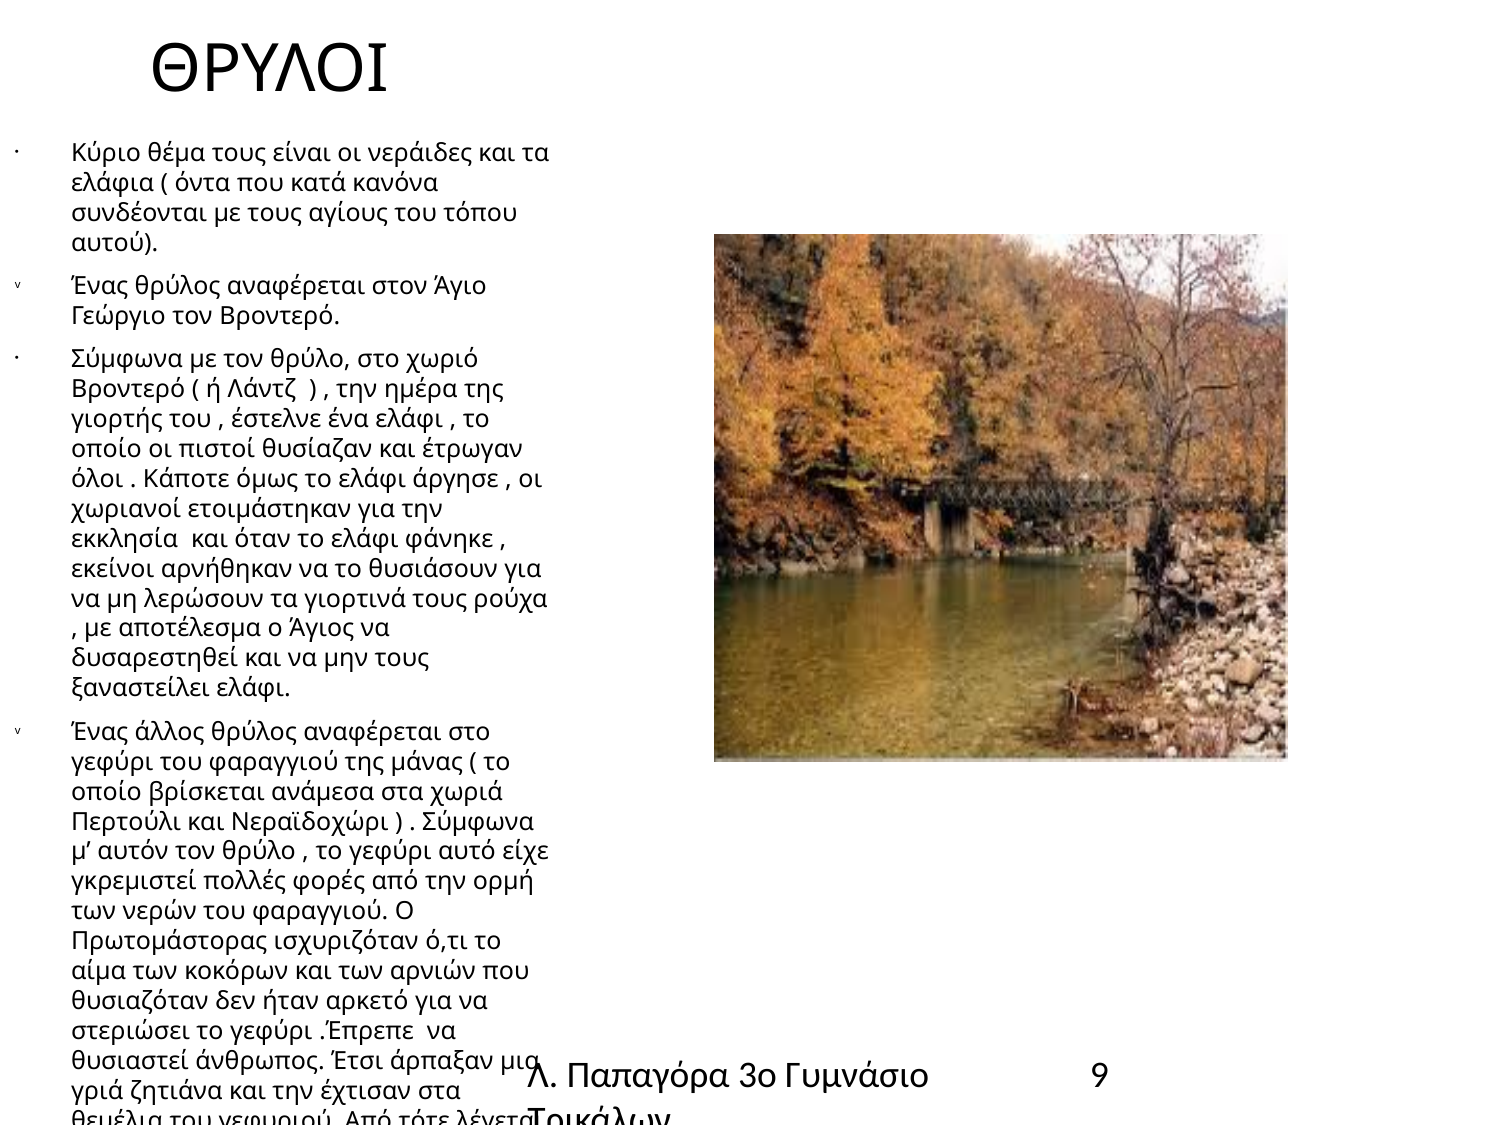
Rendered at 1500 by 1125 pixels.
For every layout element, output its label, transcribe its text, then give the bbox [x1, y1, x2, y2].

footer Λ. Παπαγόρα 3ο Γυμνάσιο Τρικάλων [512, 1042, 988, 1103]
picture [714, 234, 1288, 762]
slide_number <αριθμός> [1074, 1042, 1425, 1103]
title ΘΡΥΛΟΙ [35, 0, 504, 128]
list Κύριο θέμα τους είναι οι νεράιδες και τα ελάφια ( όντα που κατά κανόνα συνδέονται με τους αγίους του τόπου αυτού). Ένας θρύλος αναφέρεται στον Άγιο Γεώργιο τον Βροντερό. Σύμφωνα με τον θρύλο, στο χωριό Βροντερό ( ή Λάντζ ) , την ημέρα της γιορτής του , έστελνε ένα ελάφι , το οποίο οι πιστοί θυσίαζαν και έτρωγαν όλοι . Κάποτε όμως το ελάφι άργησε , οι χωριανοί ετοιμάστηκαν για την εκκλησία και όταν το ελάφι φάνηκε , εκείνοι αρνήθηκαν να το θυσιάσουν για να μη λερώσουν τα γιορτινά τους ρούχα , με αποτέλεσμα ο Άγιος να δυσαρεστηθεί και να μην τους ξαναστείλει ελάφι. Ένας άλλος θρύλος αναφέρεται στο γεφύρι του φαραγγιού της μάνας ( το οποίο βρίσκεται ανάμεσα στα χωριά Περτούλι και Νεραϊδοχώρι ) . Σύμφωνα μ’ αυτόν τον θρύλο , το γεφύρι αυτό είχε γκρεμιστεί πολλές φορές από την ορμή των νερών του φαραγγιού. Ο Πρωτομάστορας ισχυριζόταν ό,τι το αίμα των κοκόρων και των αρνιών που θυσιαζόταν δεν ήταν αρκετό για να στεριώσει το γεφύρι .Έπρεπε να θυσιαστεί άνθρωπος. Έτσι άρπαξαν μια γριά ζητιάνα και την έχτισαν στα θεμέλια του γεφυριού. Από τότε λέγεται < Το Γεφύρι της Γριάς > και ο διαβάτης που περνάει από κει ακούει το θρήνο της ή τη βλέπει να κάθεται στο γεφύρι . [0, 128, 569, 1005]
